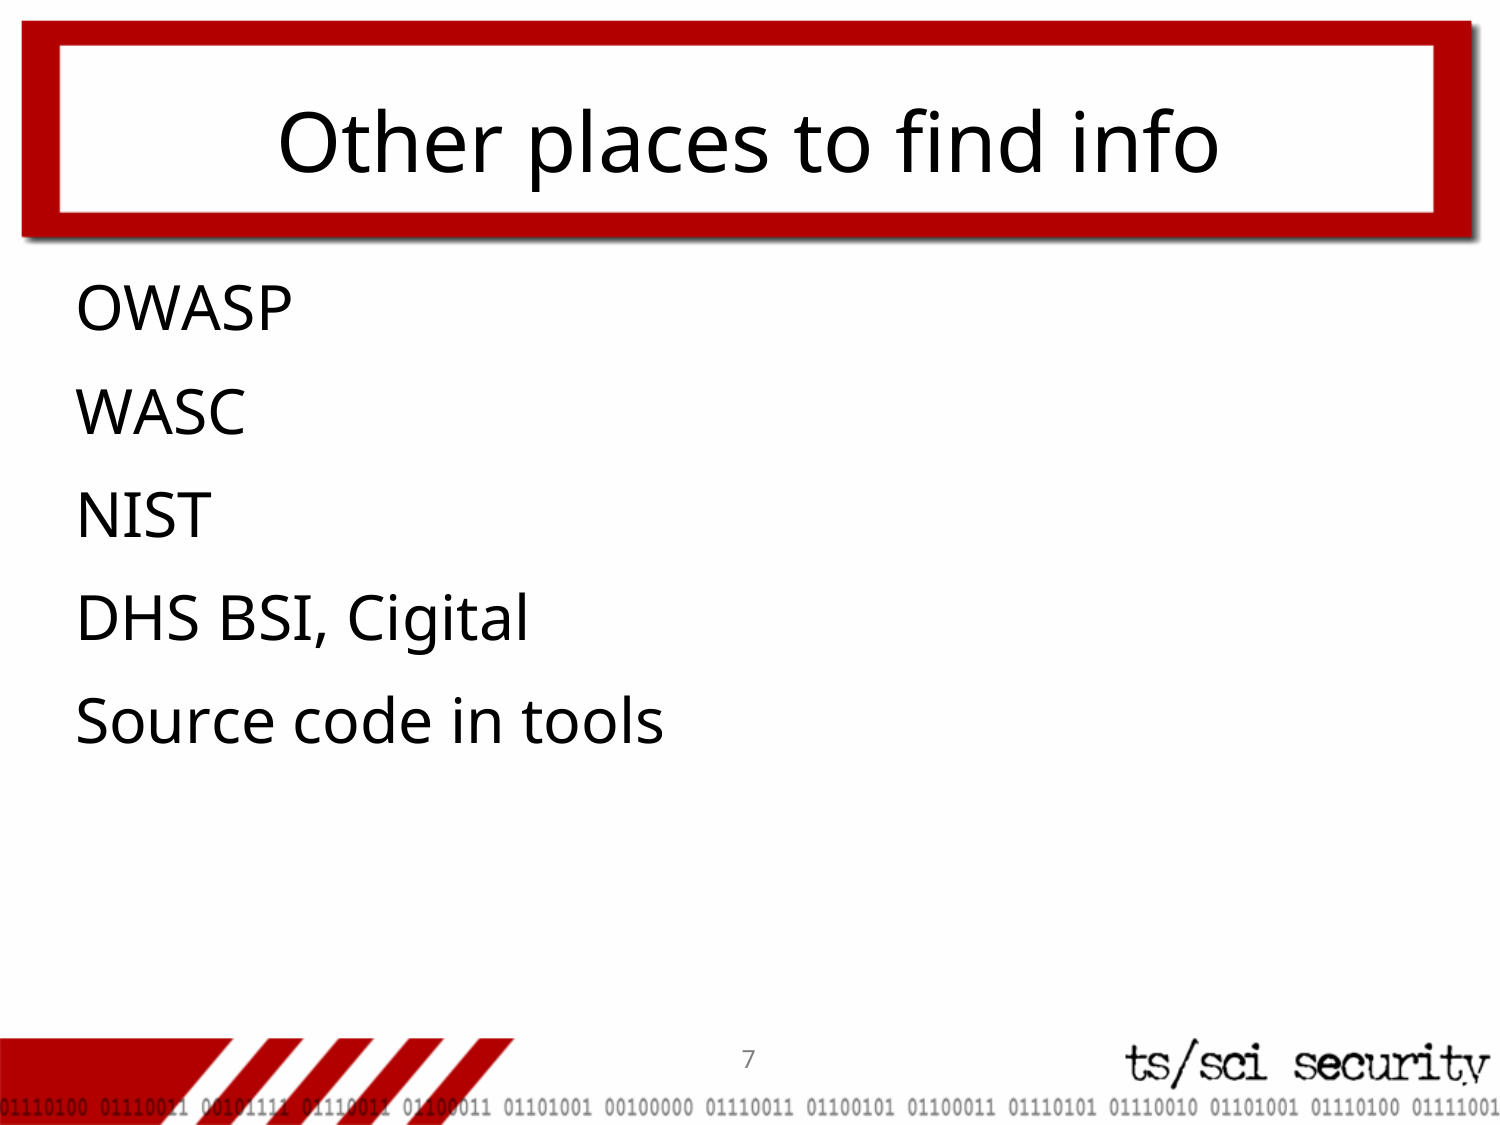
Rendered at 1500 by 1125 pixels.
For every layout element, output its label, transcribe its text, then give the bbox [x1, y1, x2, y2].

text_box Other places to find info [75, 28, 1424, 249]
text_box OWASP WASC NIST DHS BSI, Cigital Source code in tools [75, 262, 1424, 990]
picture [0, 0, 1500, 1125]
